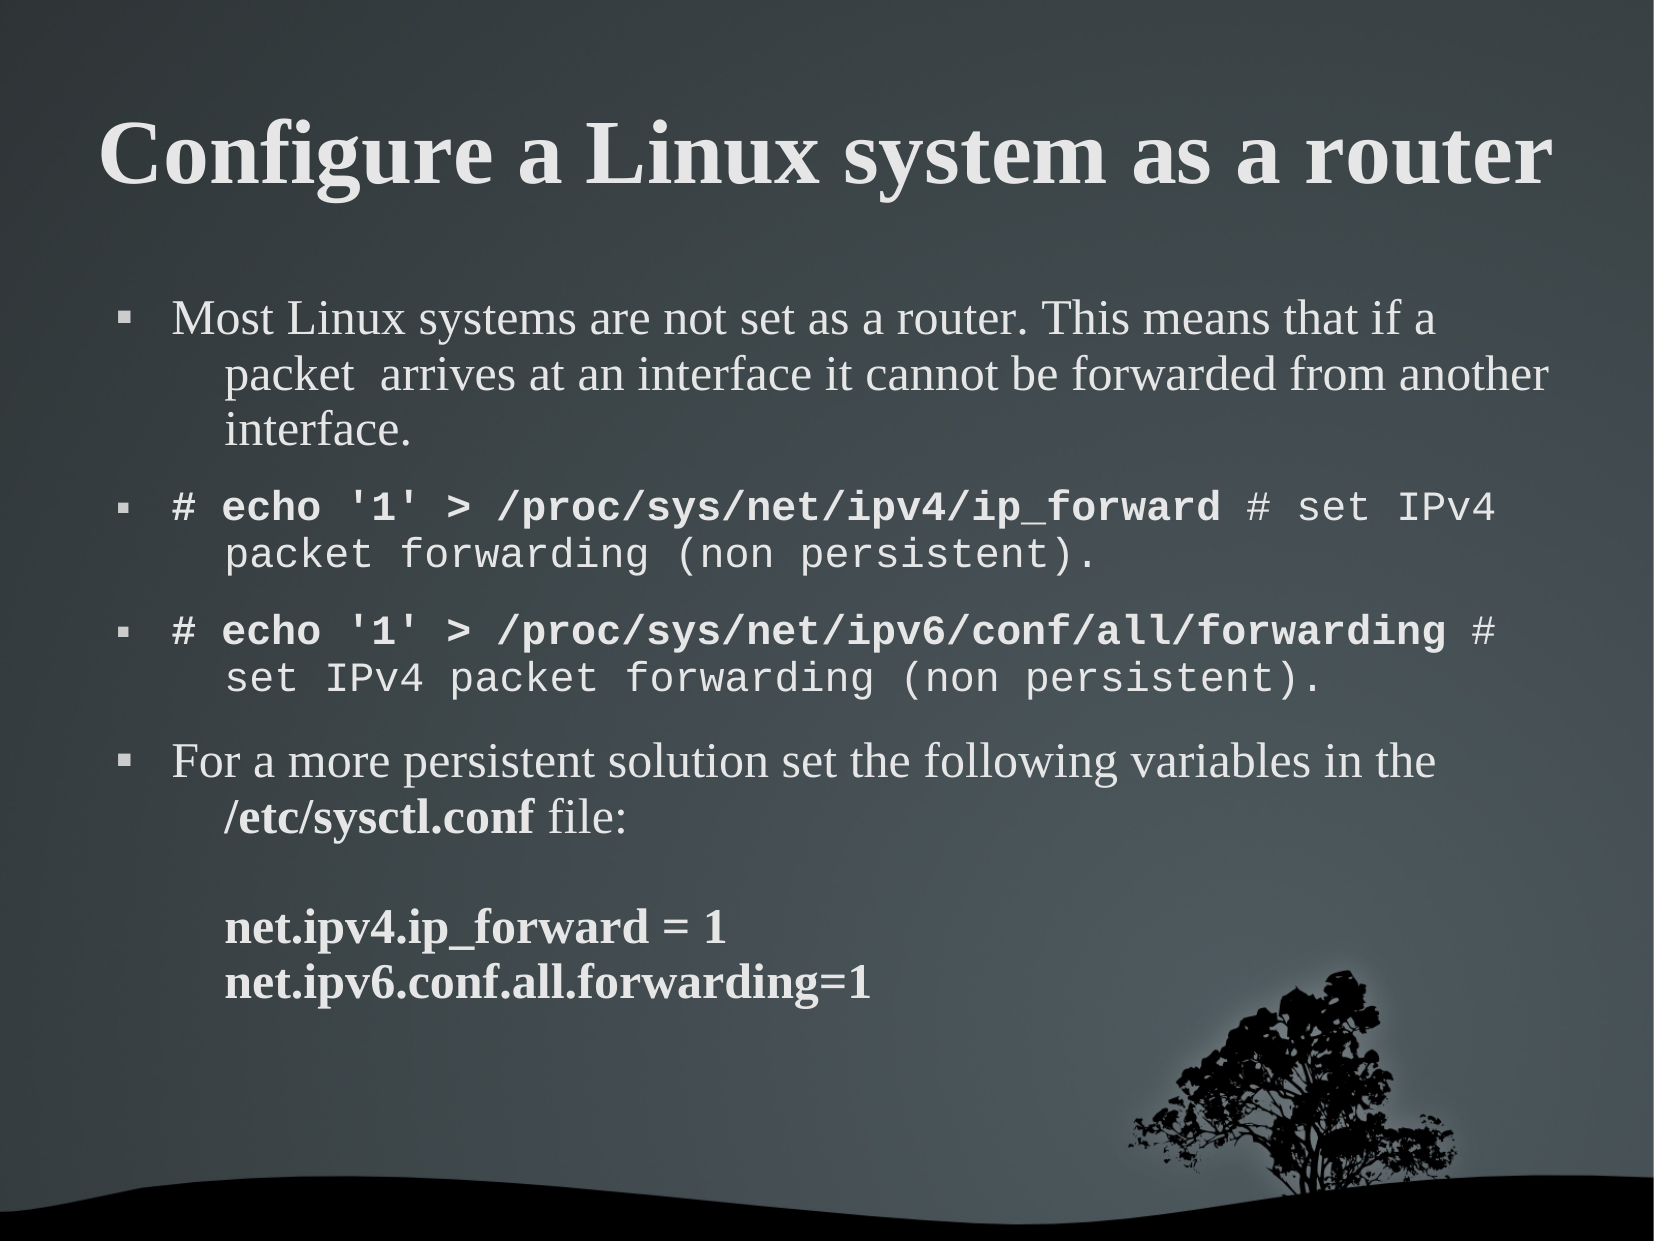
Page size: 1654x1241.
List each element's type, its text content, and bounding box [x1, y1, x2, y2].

list Most Linux systems are not set as a router. This means that if a packet arrives at an interface it cannot be forwarded from another interface. # echo '1' > /proc/sys/net/ipv4/ip_forward # set IPv4 packet forwarding (non persistent). # echo '1' > /proc/sys/net/ipv6/conf/all/forwarding # set IPv4 packet forwarding (non persistent). For a more persistent solution set the following variables in the /etc/sysctl.conf file: net.ipv4.ip_forward = 1 net.ipv6.conf.all.forwarding=1 [82, 290, 1571, 1109]
picture [0, 0, 1654, 1241]
title Configure a Linux system as a router [82, 33, 1571, 273]
